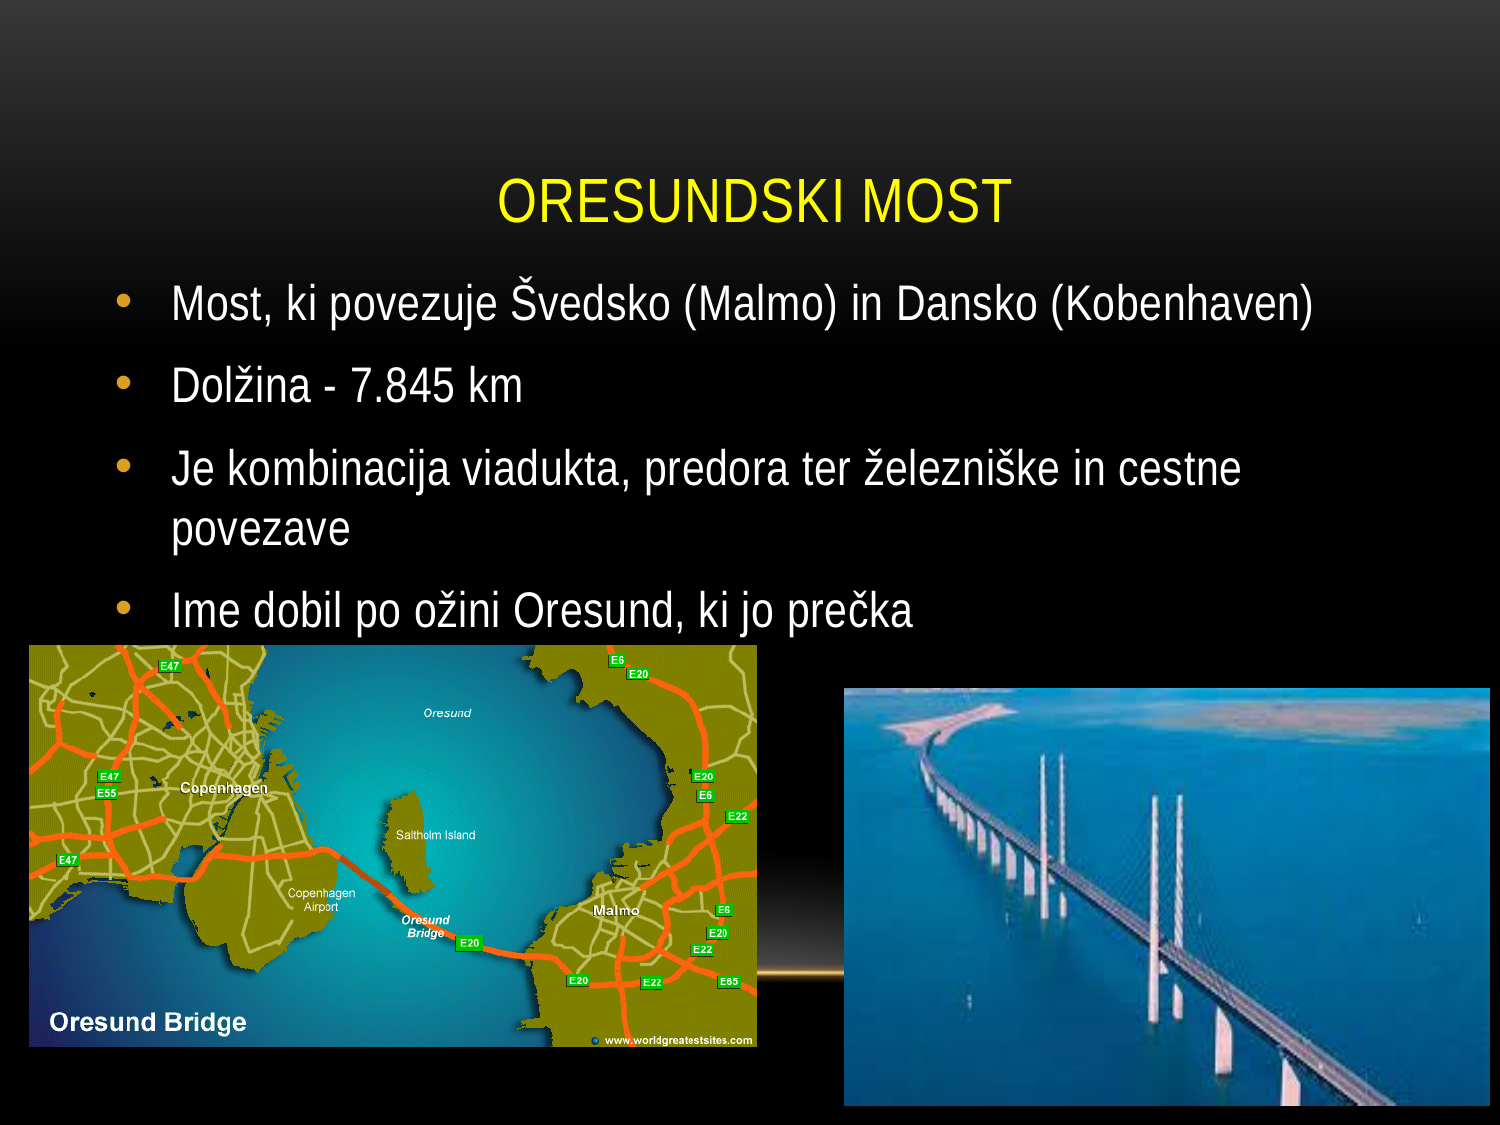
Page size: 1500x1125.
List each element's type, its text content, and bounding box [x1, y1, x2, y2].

picture [0, 0, 1500, 1125]
title ORESUNDSKI MOST [105, 54, 1406, 243]
list Most, ki povezuje Švedsko (Malmo) in Dansko (Kobenhaven) Dolžina - 7.845 km Je kombinacija viadukta, predora ter železniške in cestne povezave Ime dobil po ožini Oresund, ki jo prečka [99, 262, 1400, 938]
